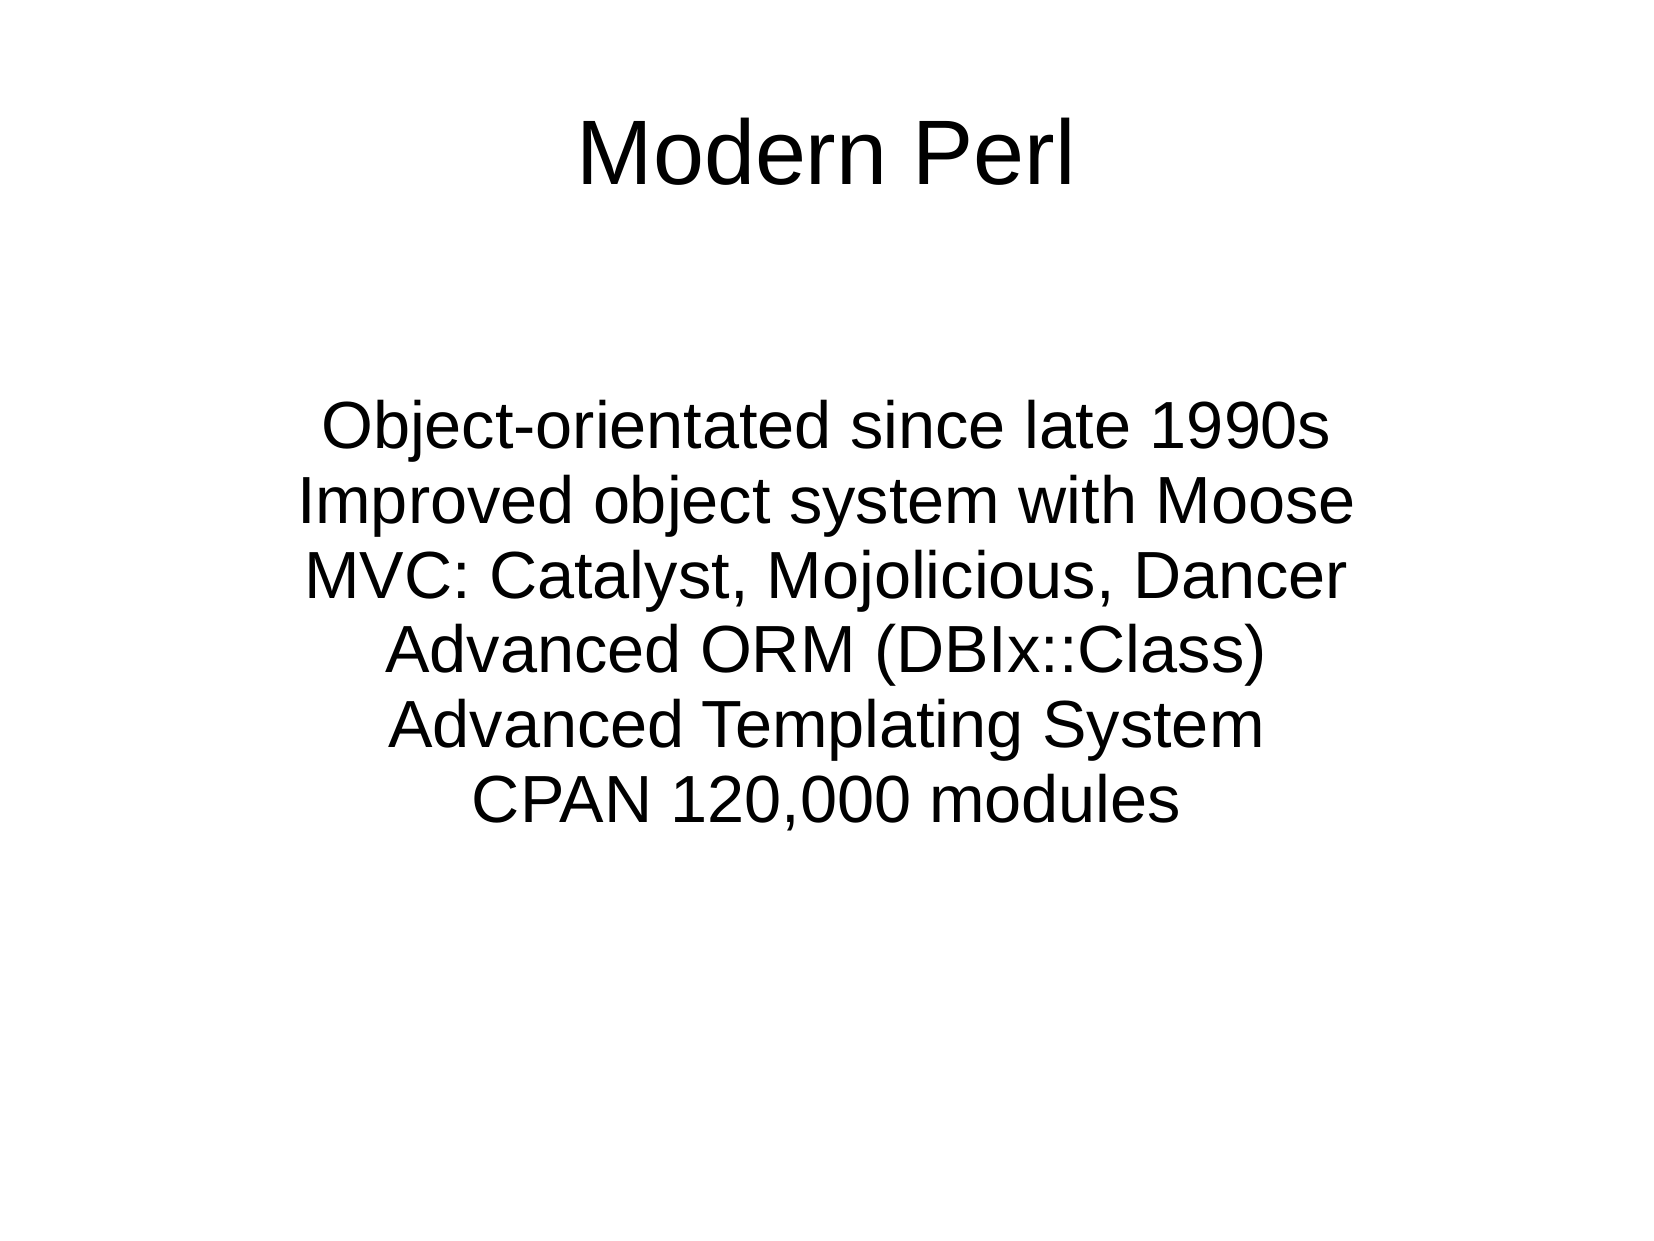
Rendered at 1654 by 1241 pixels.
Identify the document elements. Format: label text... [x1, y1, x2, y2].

subtitle Object-orientated since late 1990s Improved object system with Moose MVC: Catalyst, Mojolicious, Dancer Advanced ORM (DBIx::Class) Advanced Templating System CPAN 120,000 modules [82, 290, 1571, 1010]
title Modern Perl [82, 49, 1571, 257]
